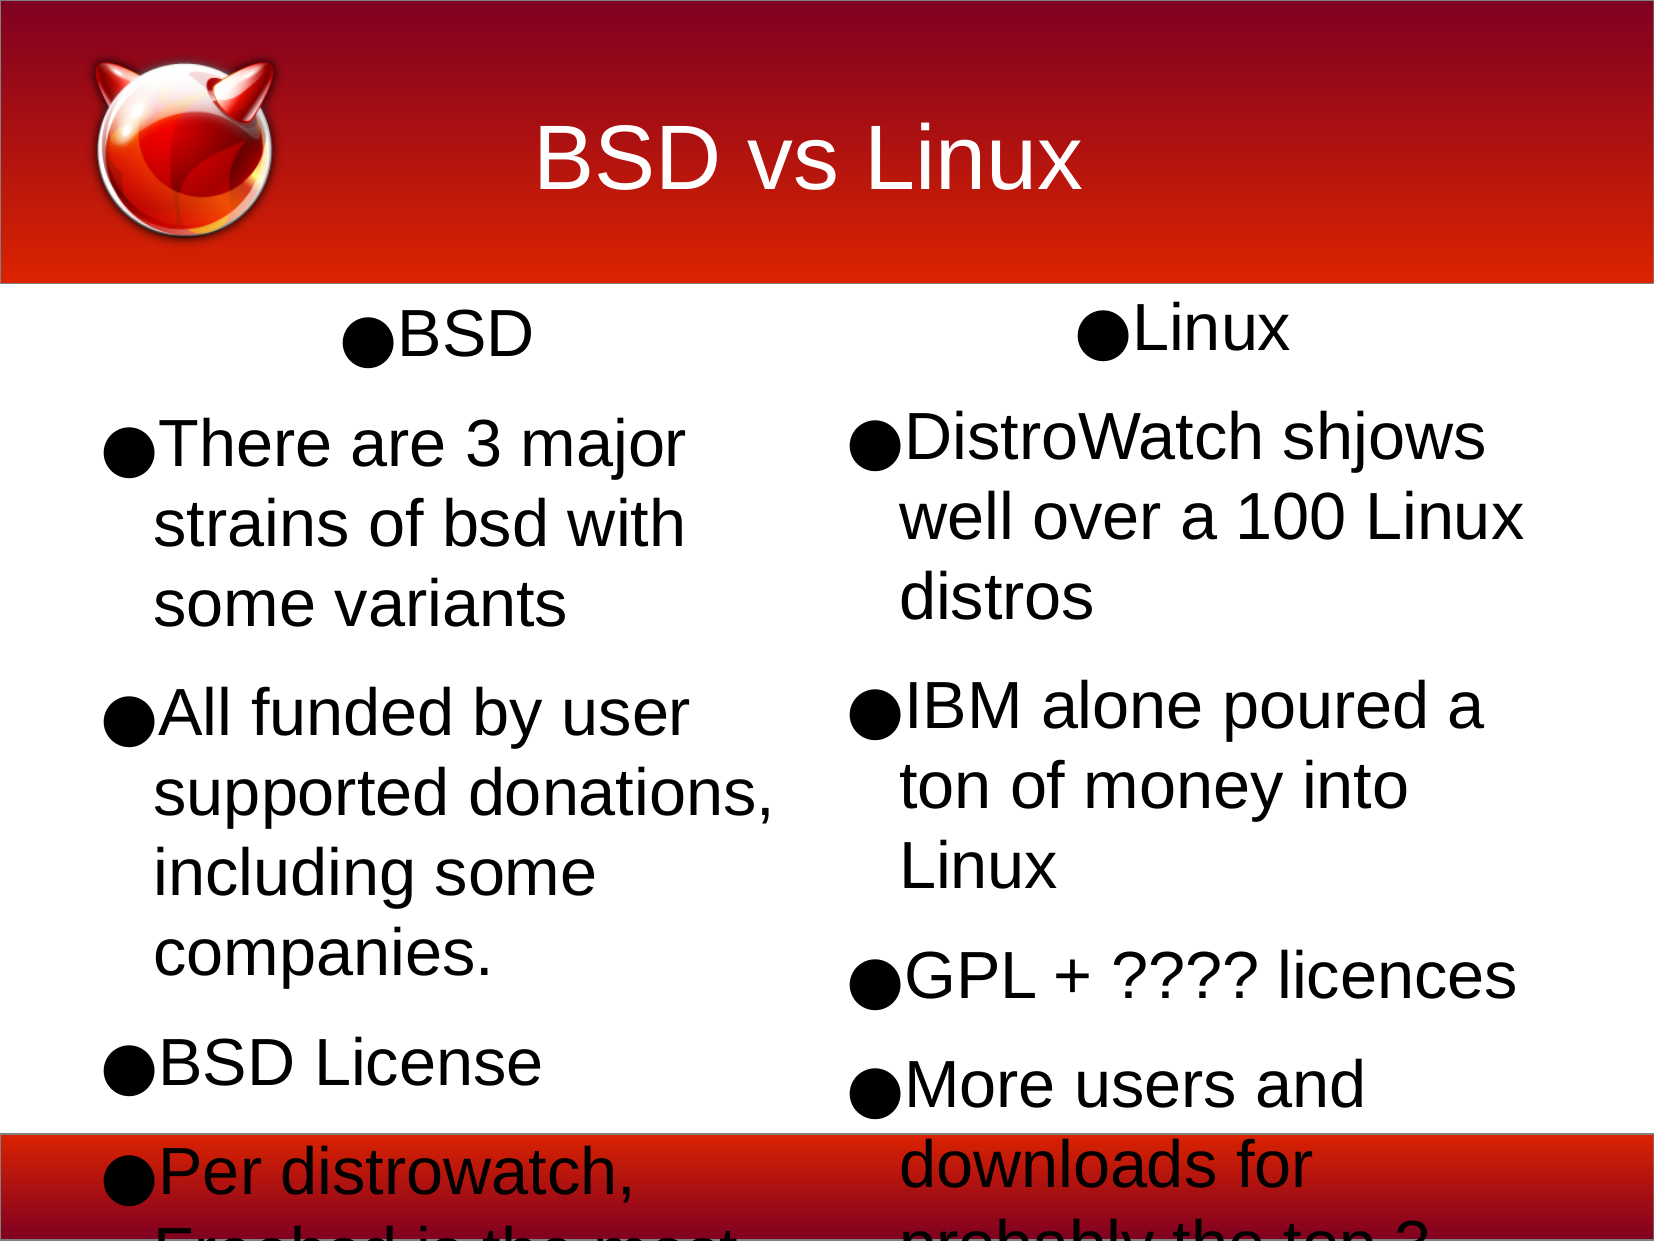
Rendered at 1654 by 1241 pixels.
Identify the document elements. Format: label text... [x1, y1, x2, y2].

text_box Linux DistroWatch shjows well over a 100 Linux distros IBM alone poured a ton of money into Linux GPL + ???? licences More users and downloads for probably the top 3 linux downloads than all bsds combined [828, 283, 1539, 1003]
text_box BSD vs Linux [82, 49, 1536, 257]
text_box BSD There are 3 major strains of bsd with some variants All funded by user supported donations, including some companies. BSD License Per distrowatch, Freebsd is the most downloaded at 22nd for the last 6 months [82, 290, 793, 1010]
